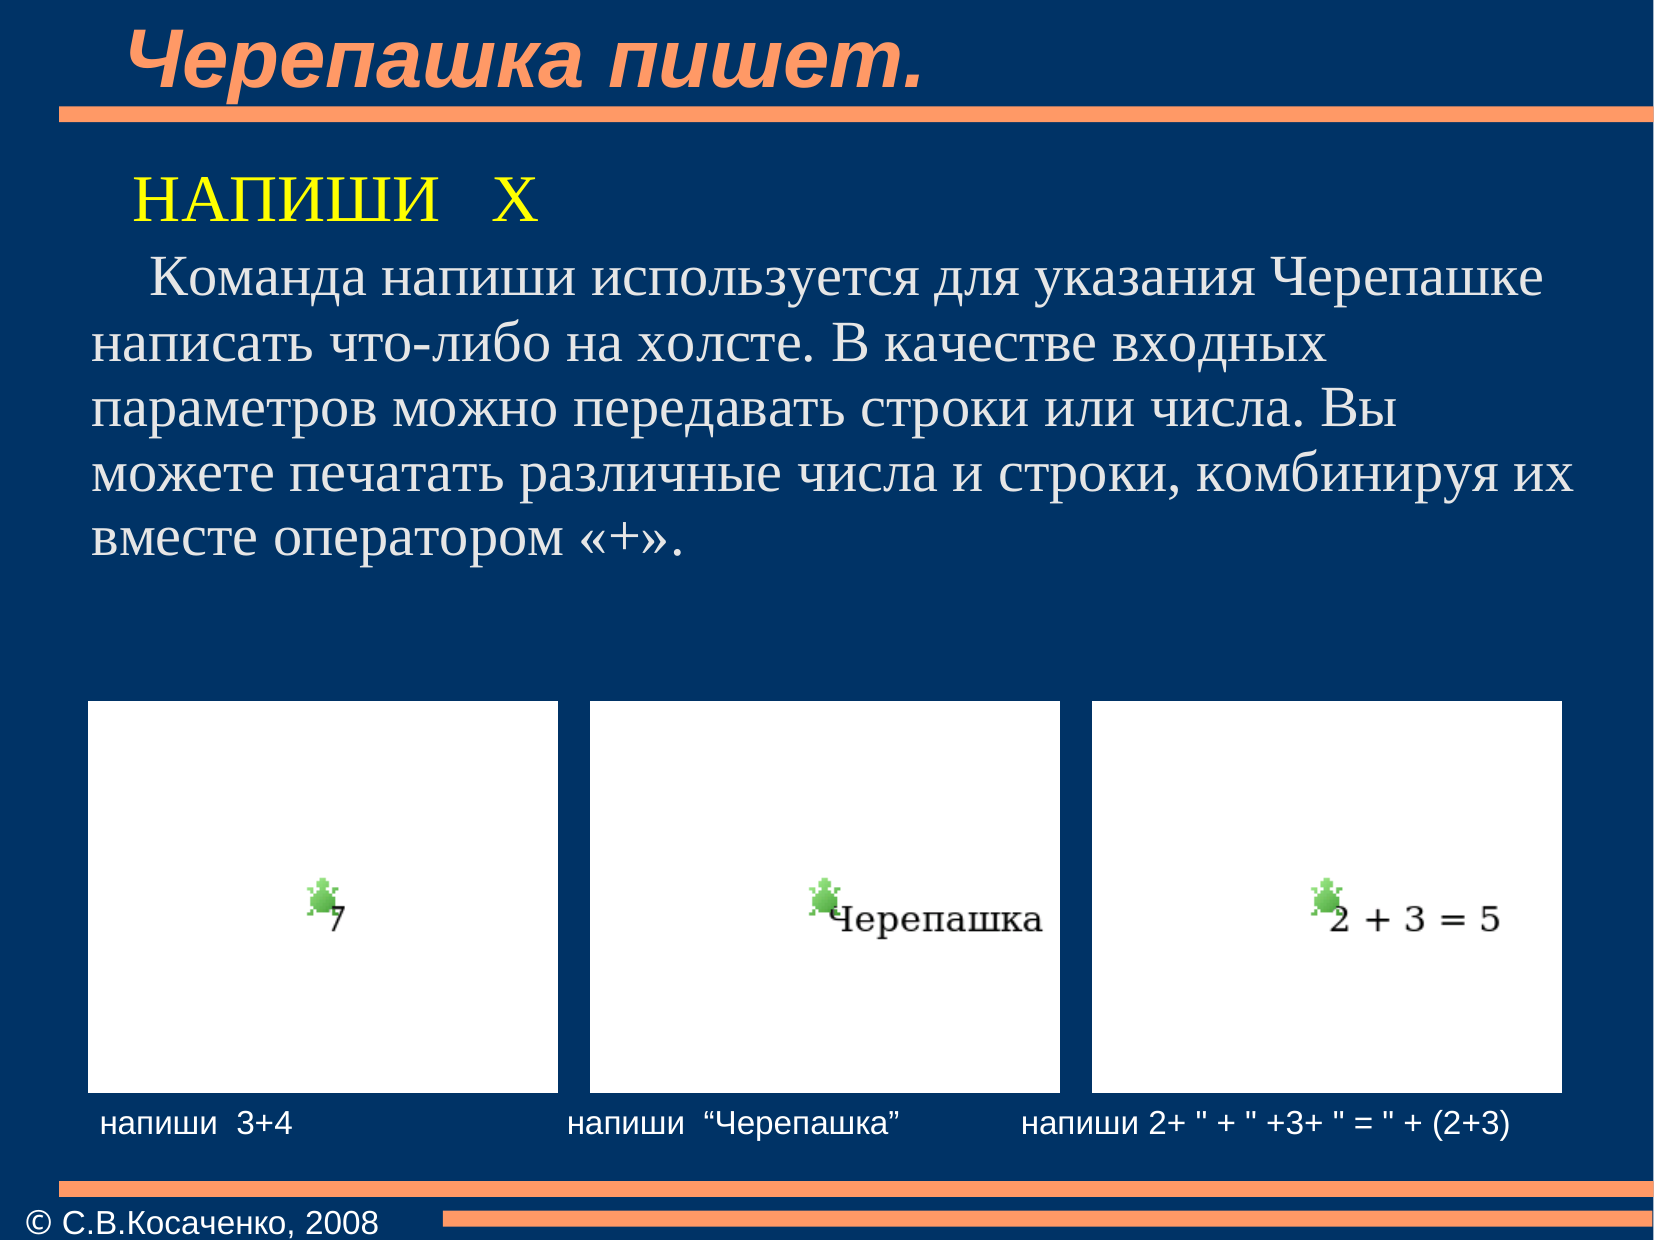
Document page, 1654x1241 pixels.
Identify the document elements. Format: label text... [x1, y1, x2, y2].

text_box напиши “Черепашка” [566, 1104, 959, 1143]
title Черепашка пишет. [123, 0, 1536, 119]
text_box напиши 3+4 [99, 1104, 329, 1143]
list НАПИШИ X Команда напиши используется для указания Черепашке написать что-либо на холсте. В качестве входных параметров можно передавать строки или числа. Вы можете печатать различные числа и строки, комбинируя их вместе оператором «+». [91, 161, 1581, 657]
picture [1092, 701, 1562, 1093]
text_box напиши 2+ " + " +3+ " = " + (2+3) [1020, 1104, 1630, 1143]
picture [88, 701, 558, 1093]
picture [590, 701, 1060, 1093]
